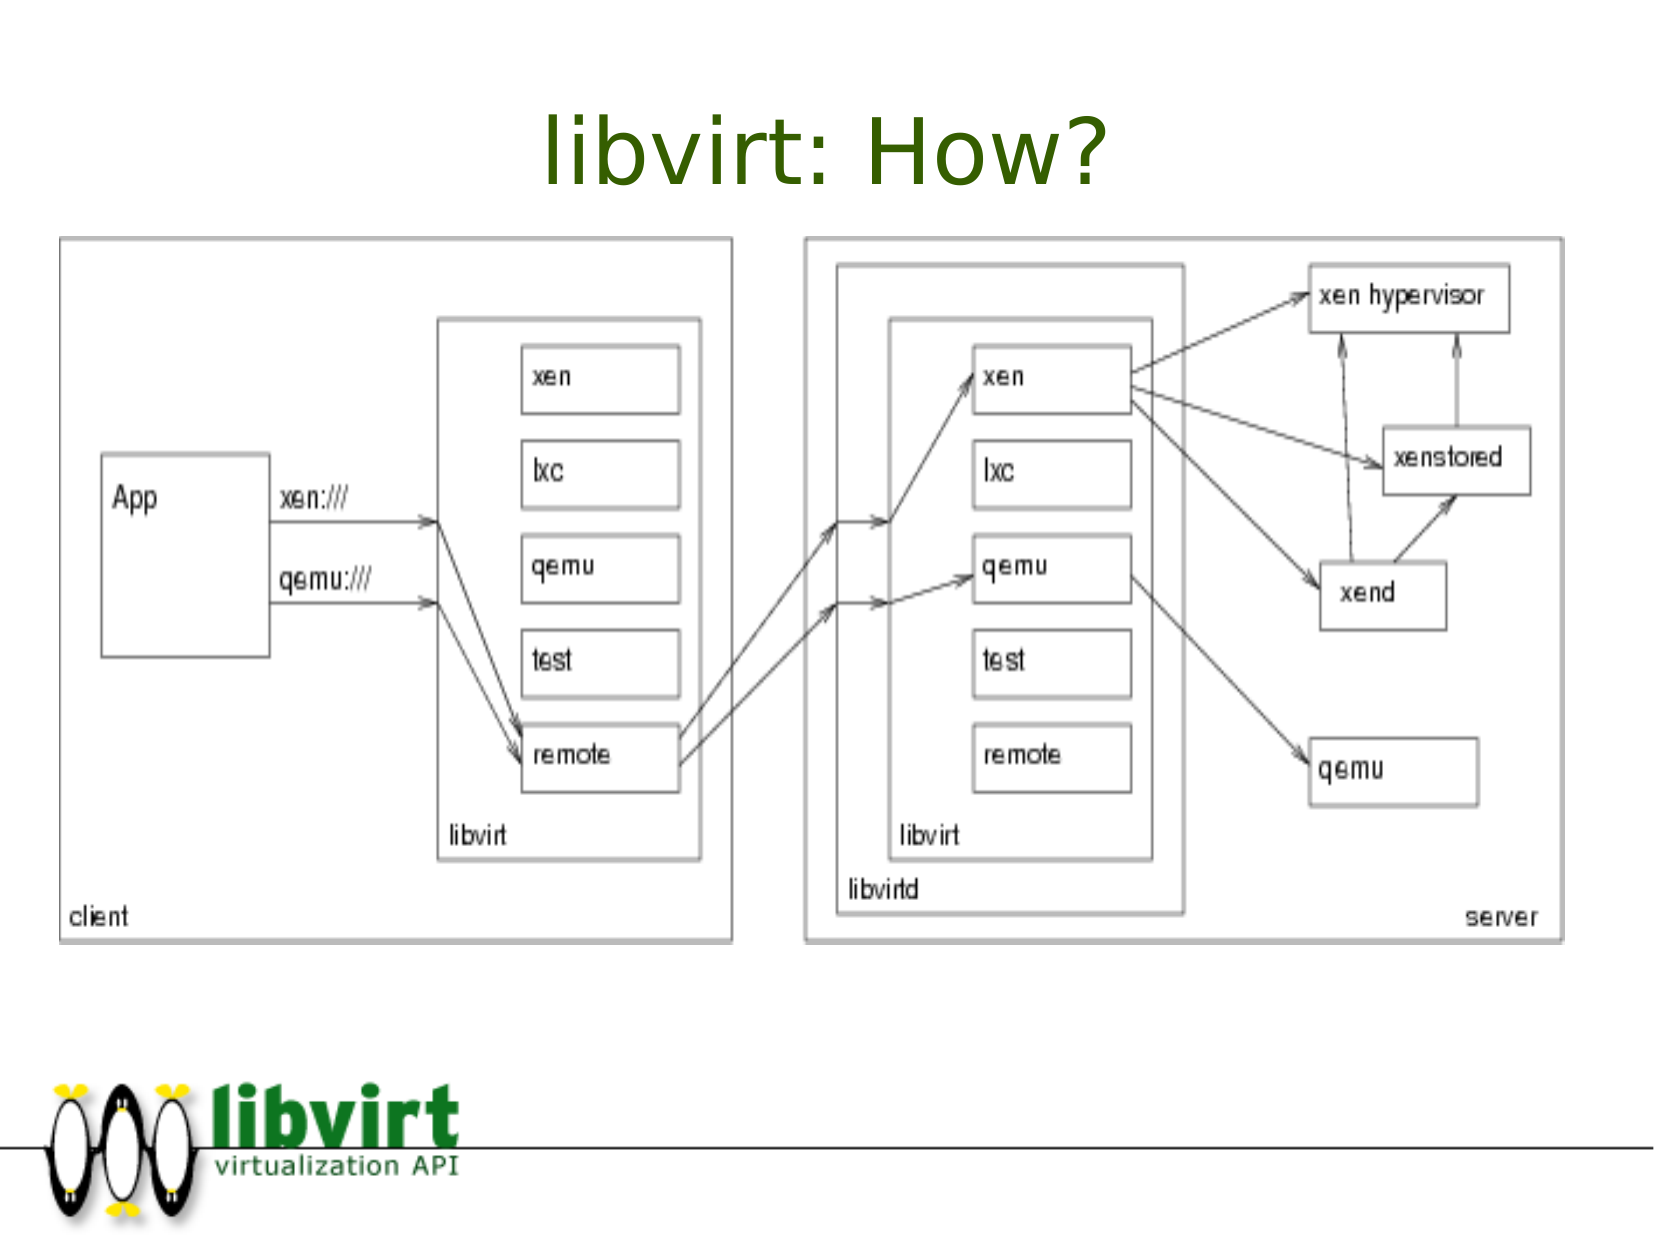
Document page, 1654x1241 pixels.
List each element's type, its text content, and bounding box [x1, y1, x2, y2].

picture [0, 1076, 1654, 1241]
picture [59, 236, 1565, 945]
title libvirt: How? [82, 49, 1571, 257]
